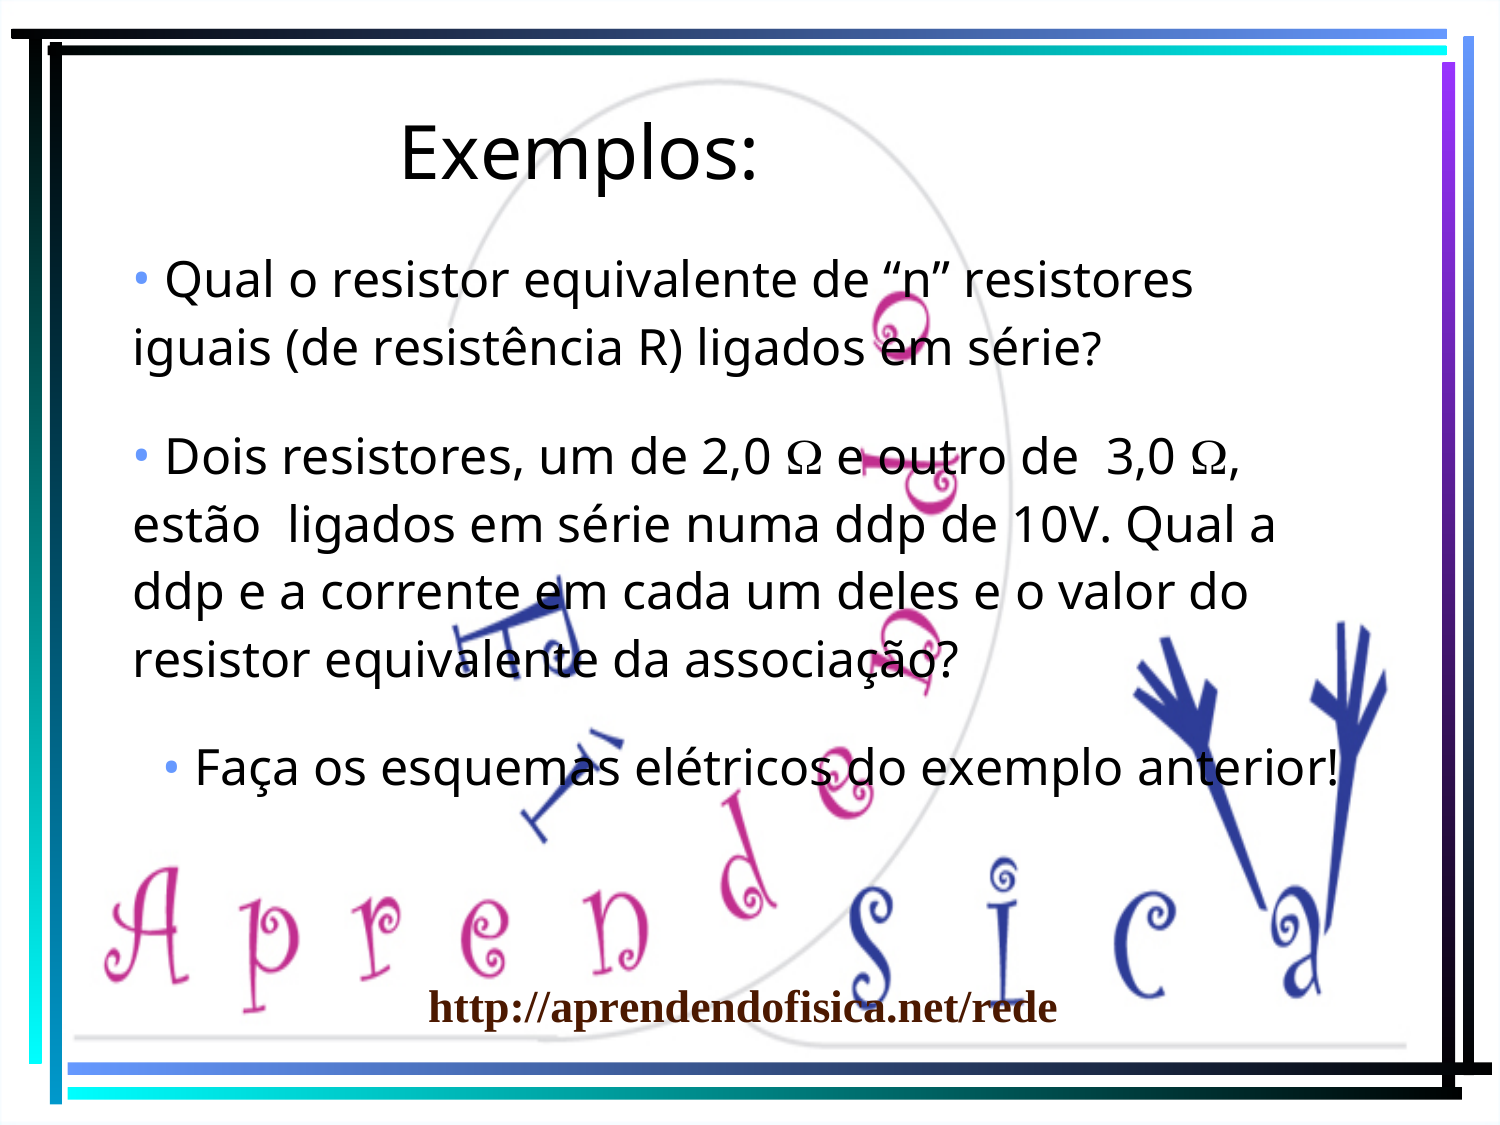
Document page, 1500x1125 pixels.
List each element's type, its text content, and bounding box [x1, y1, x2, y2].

title Exemplos: [383, 91, 1241, 207]
list Faça os esquemas elétricos do exemplo anterior! [147, 724, 1388, 857]
picture [0, 0, 1500, 1125]
list Qual o resistor equivalente de “n” resistores iguais (de resistência R) ligados em série? [118, 236, 1359, 368]
text_box http://aprendendofisica.net/rede [413, 974, 1073, 1041]
list Dois resistores, um de 2,0 Ω e outro de 3,0 Ω, estão ligados em série numa ddp de 10V. Qual a ddp e a corrente em cada um deles e o valor do resistor equivalente da associação? [118, 413, 1359, 664]
